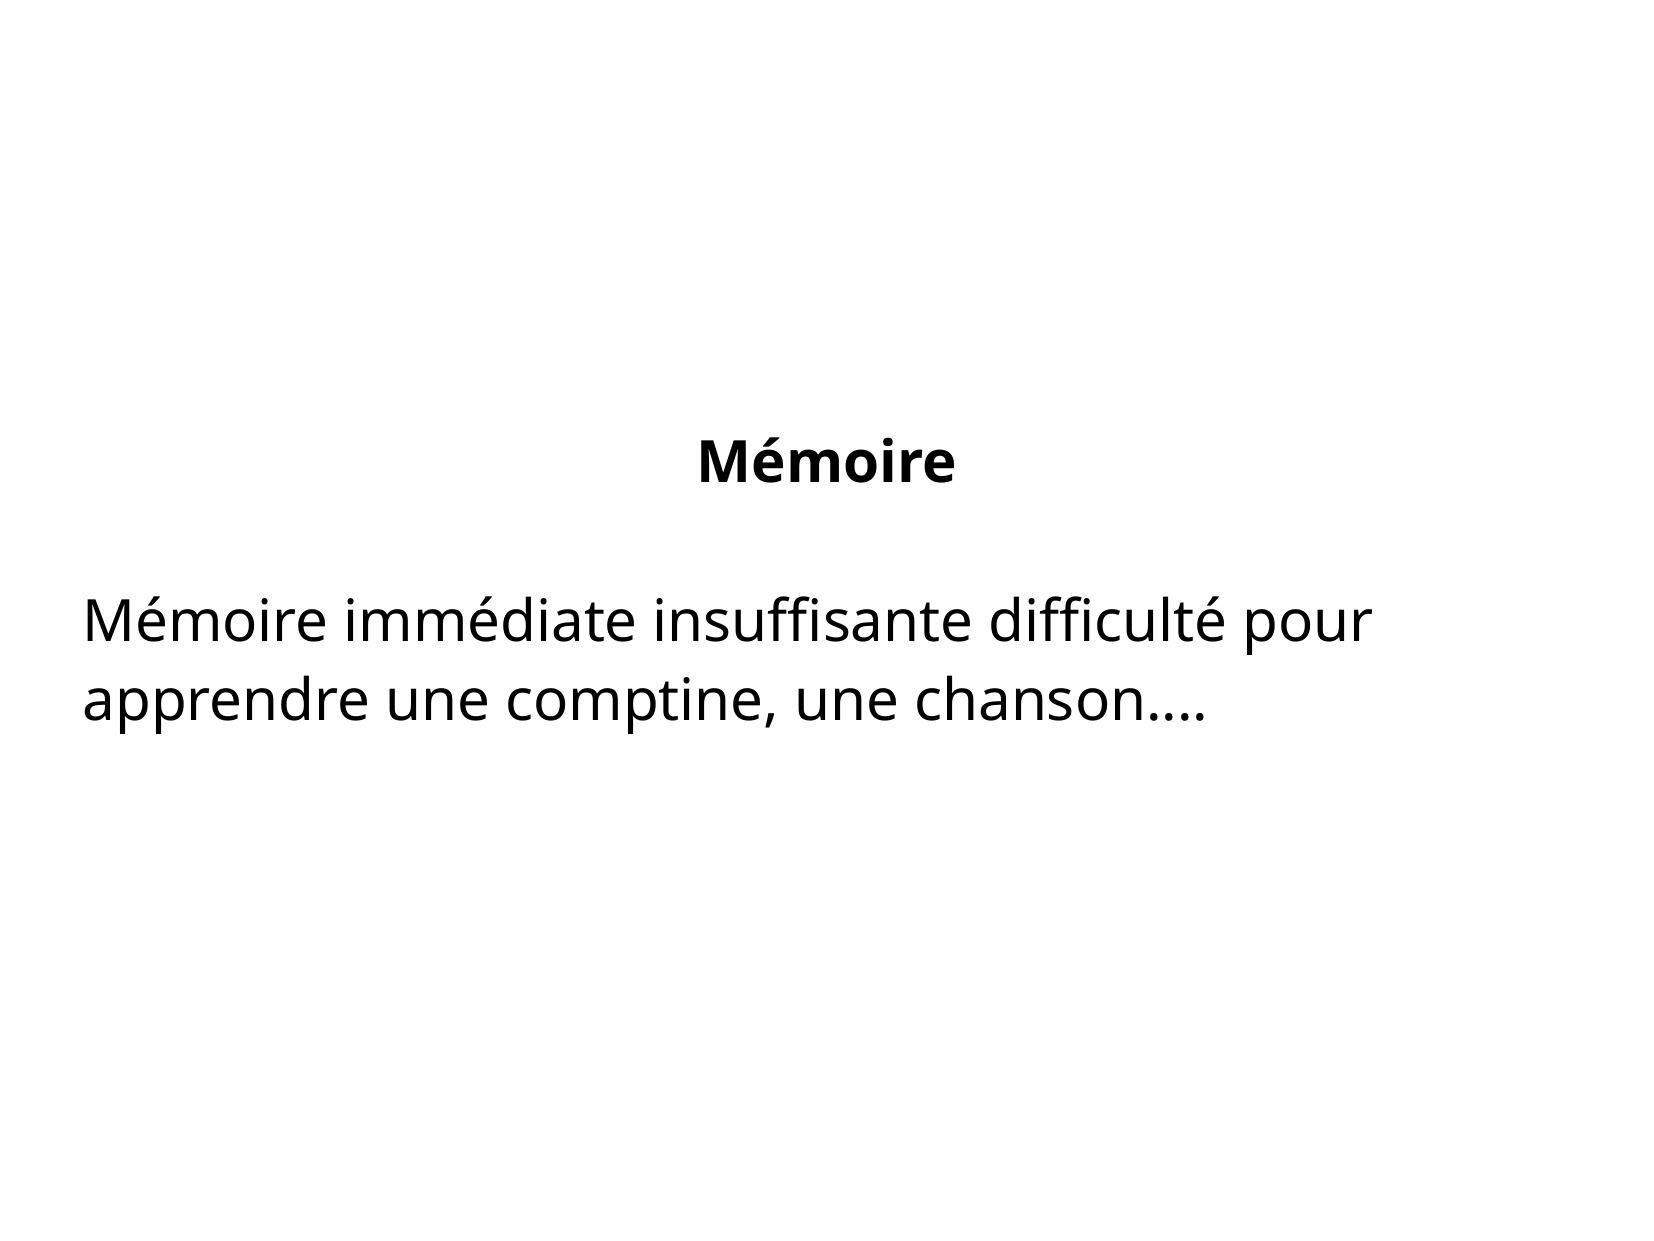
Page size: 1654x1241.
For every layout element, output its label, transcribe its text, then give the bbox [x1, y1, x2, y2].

subtitle Mémoire Mémoire immédiate insuffisante difficulté pour apprendre une comptine, une chanson.... [82, 49, 1571, 1109]
